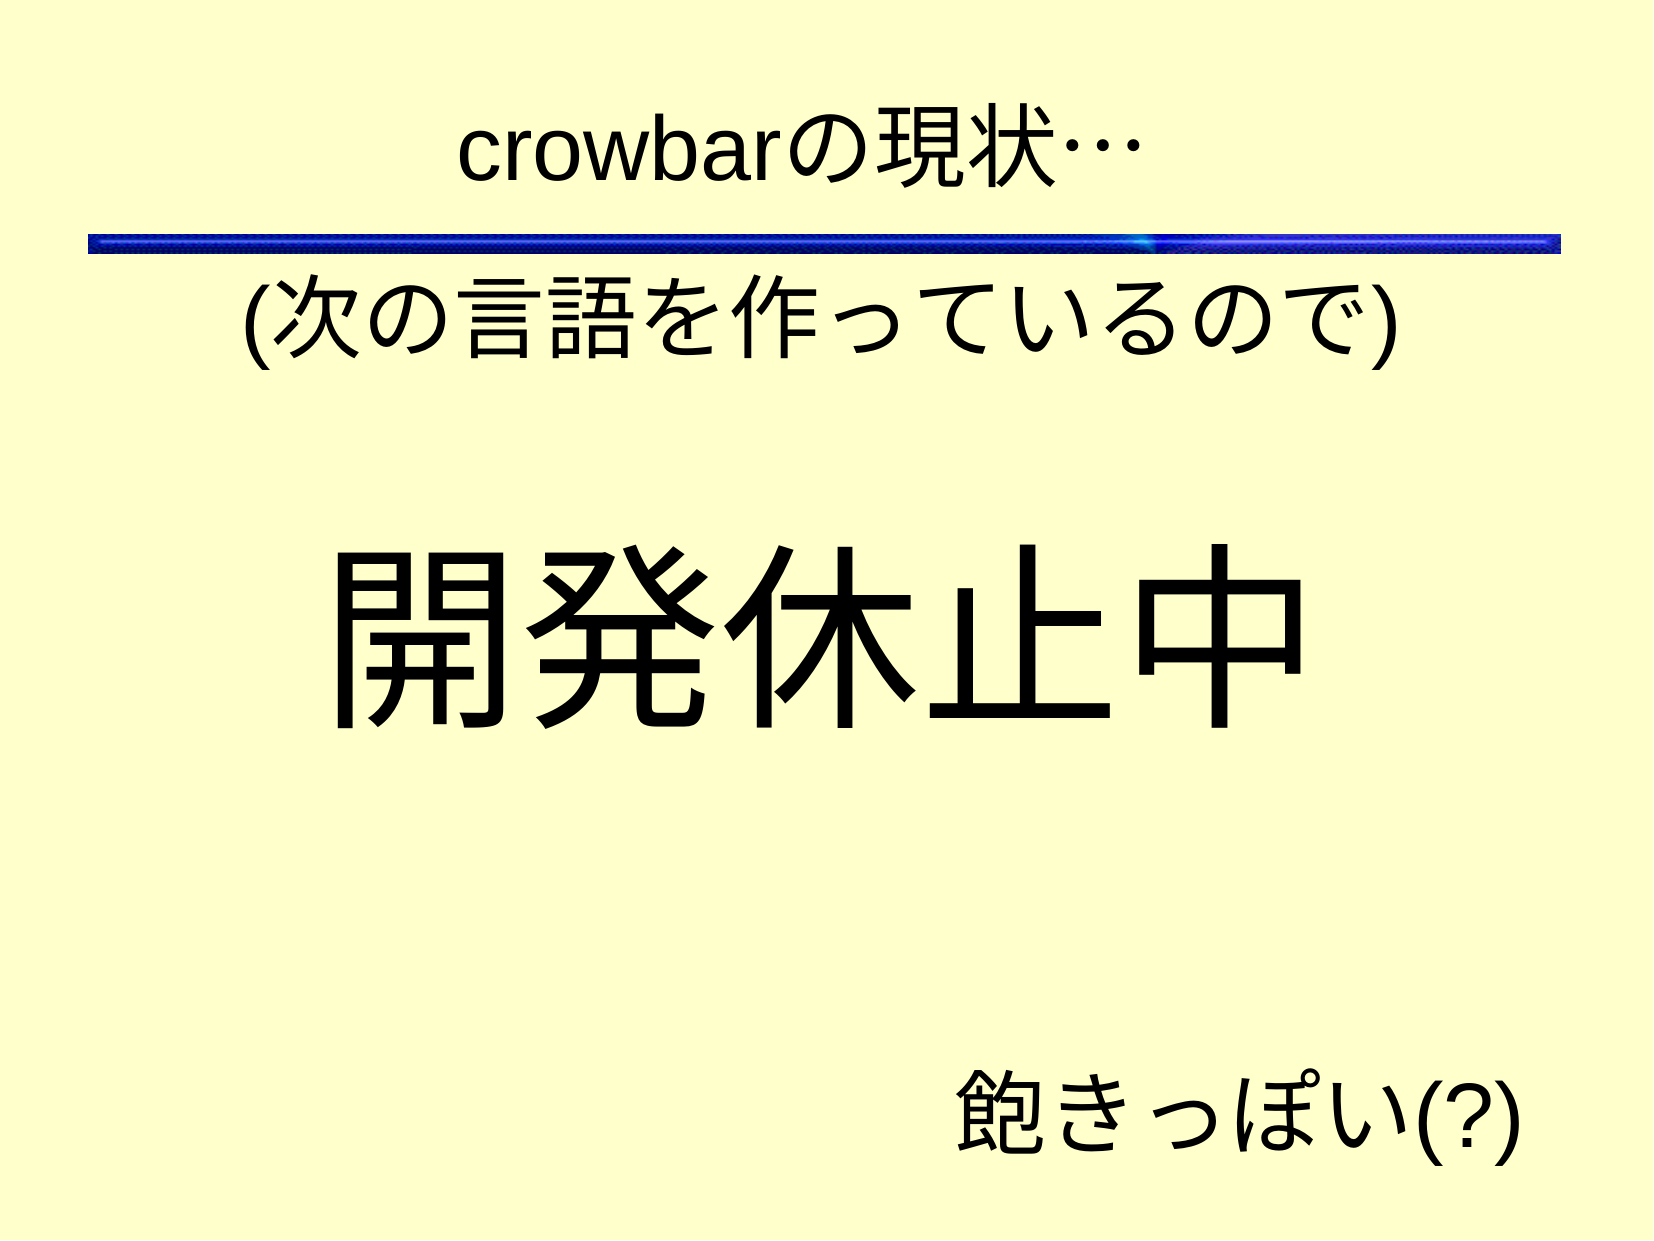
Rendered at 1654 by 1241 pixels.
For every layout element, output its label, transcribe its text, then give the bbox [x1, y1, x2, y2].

picture [88, 234, 1561, 254]
title (次の言語を作っているので) 開発休止中 [76, 301, 1565, 713]
title 飽きっぽい(?) [915, 1033, 1565, 1182]
title crowbarの現状… [59, 43, 1548, 237]
